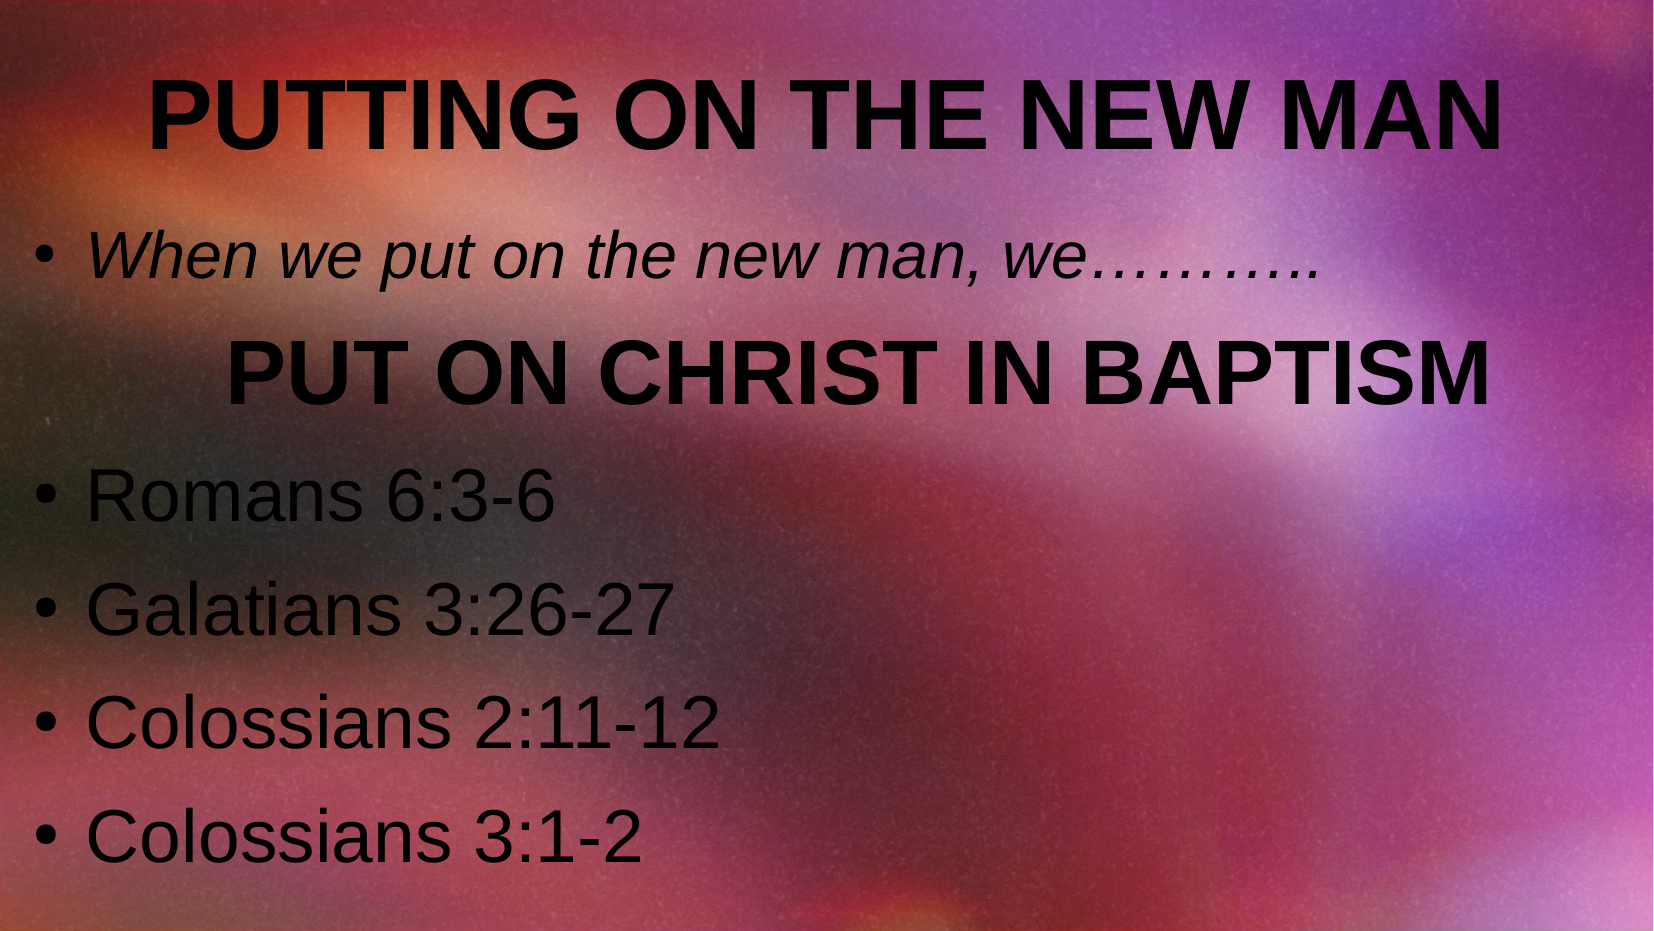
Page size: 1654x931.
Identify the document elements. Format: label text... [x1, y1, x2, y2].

title PUTTING ON THE NEW MAN [82, 37, 1571, 193]
list When we put on the new man, we……….. PUT ON CHRIST IN BAPTISM Romans 6:3-6 Galatians 3:26-27 Colossians 2:11-12 Colossians 3:1-2 [15, 217, 1636, 931]
picture [0, 0, 1654, 931]
